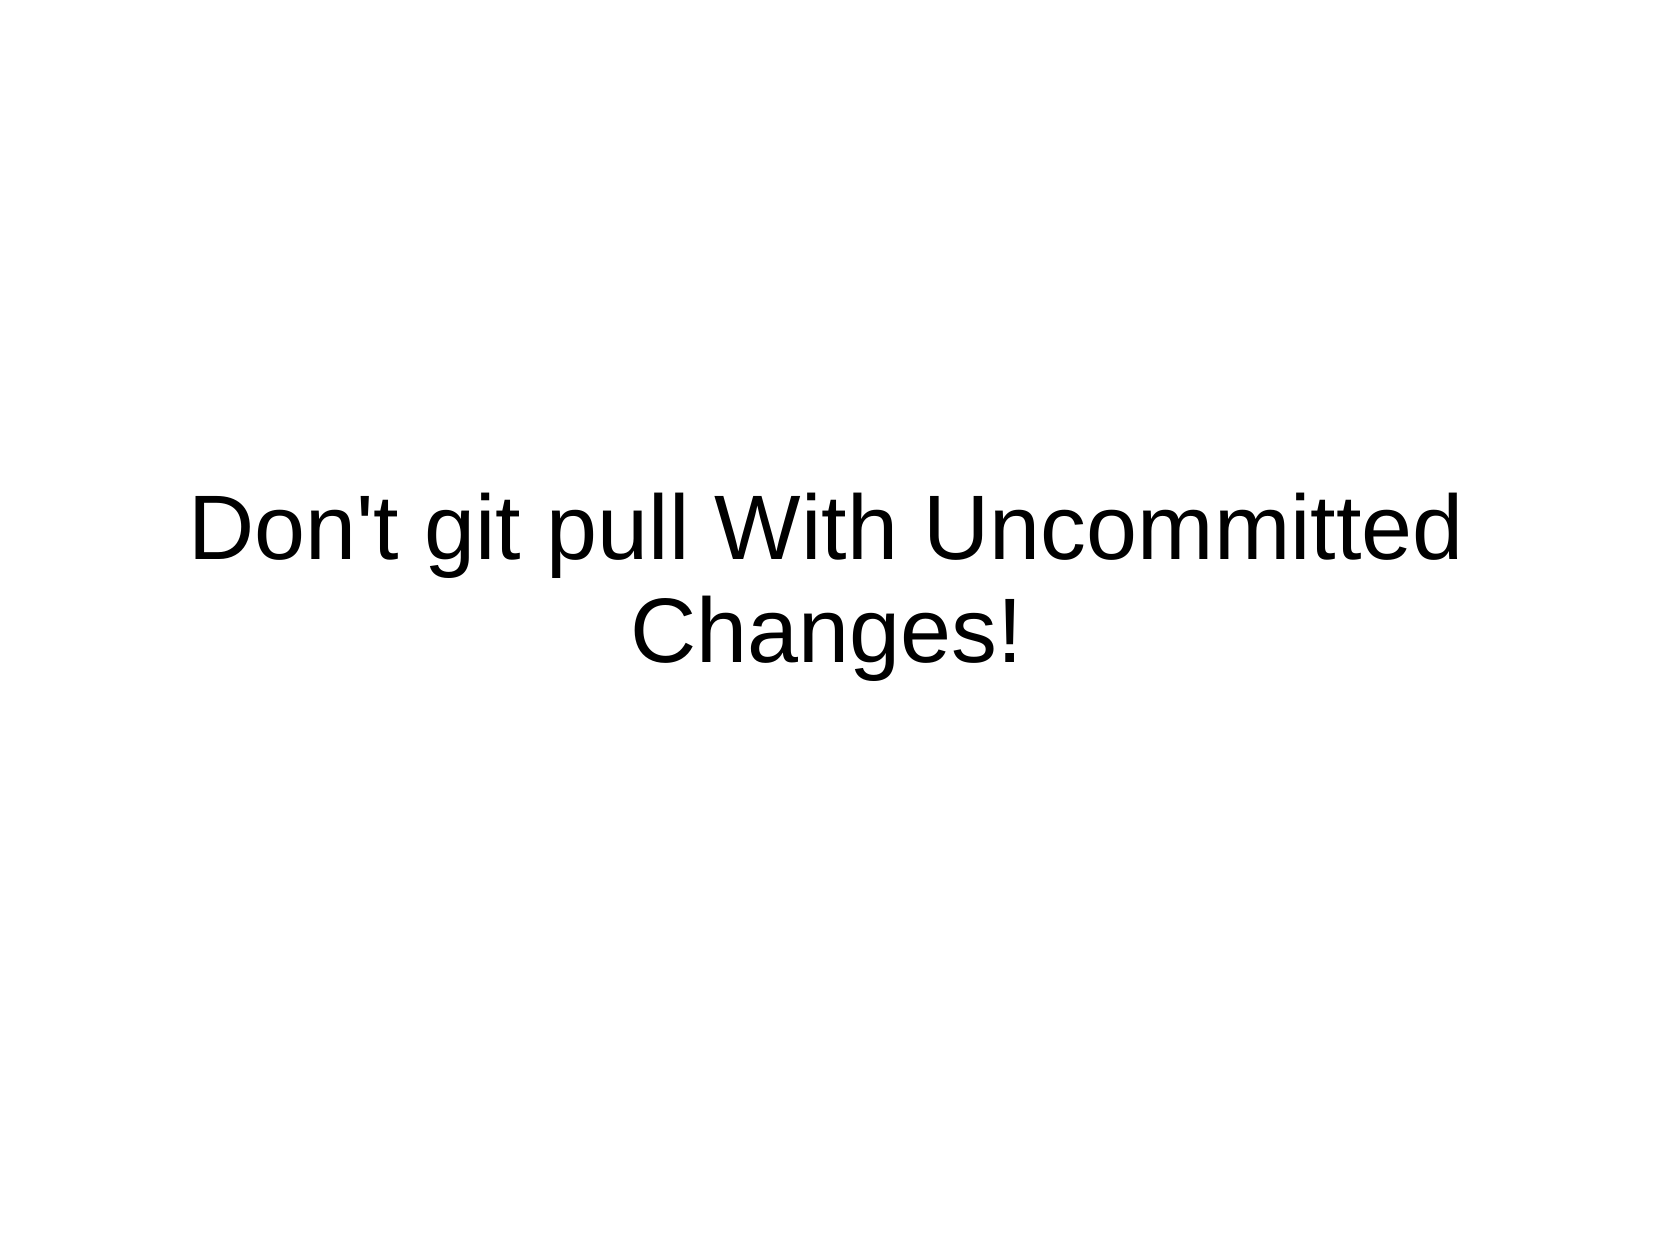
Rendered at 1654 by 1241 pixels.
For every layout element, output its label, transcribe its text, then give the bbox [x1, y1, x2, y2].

subtitle Don't git pull With Uncommitted Changes! [82, 49, 1571, 1109]
